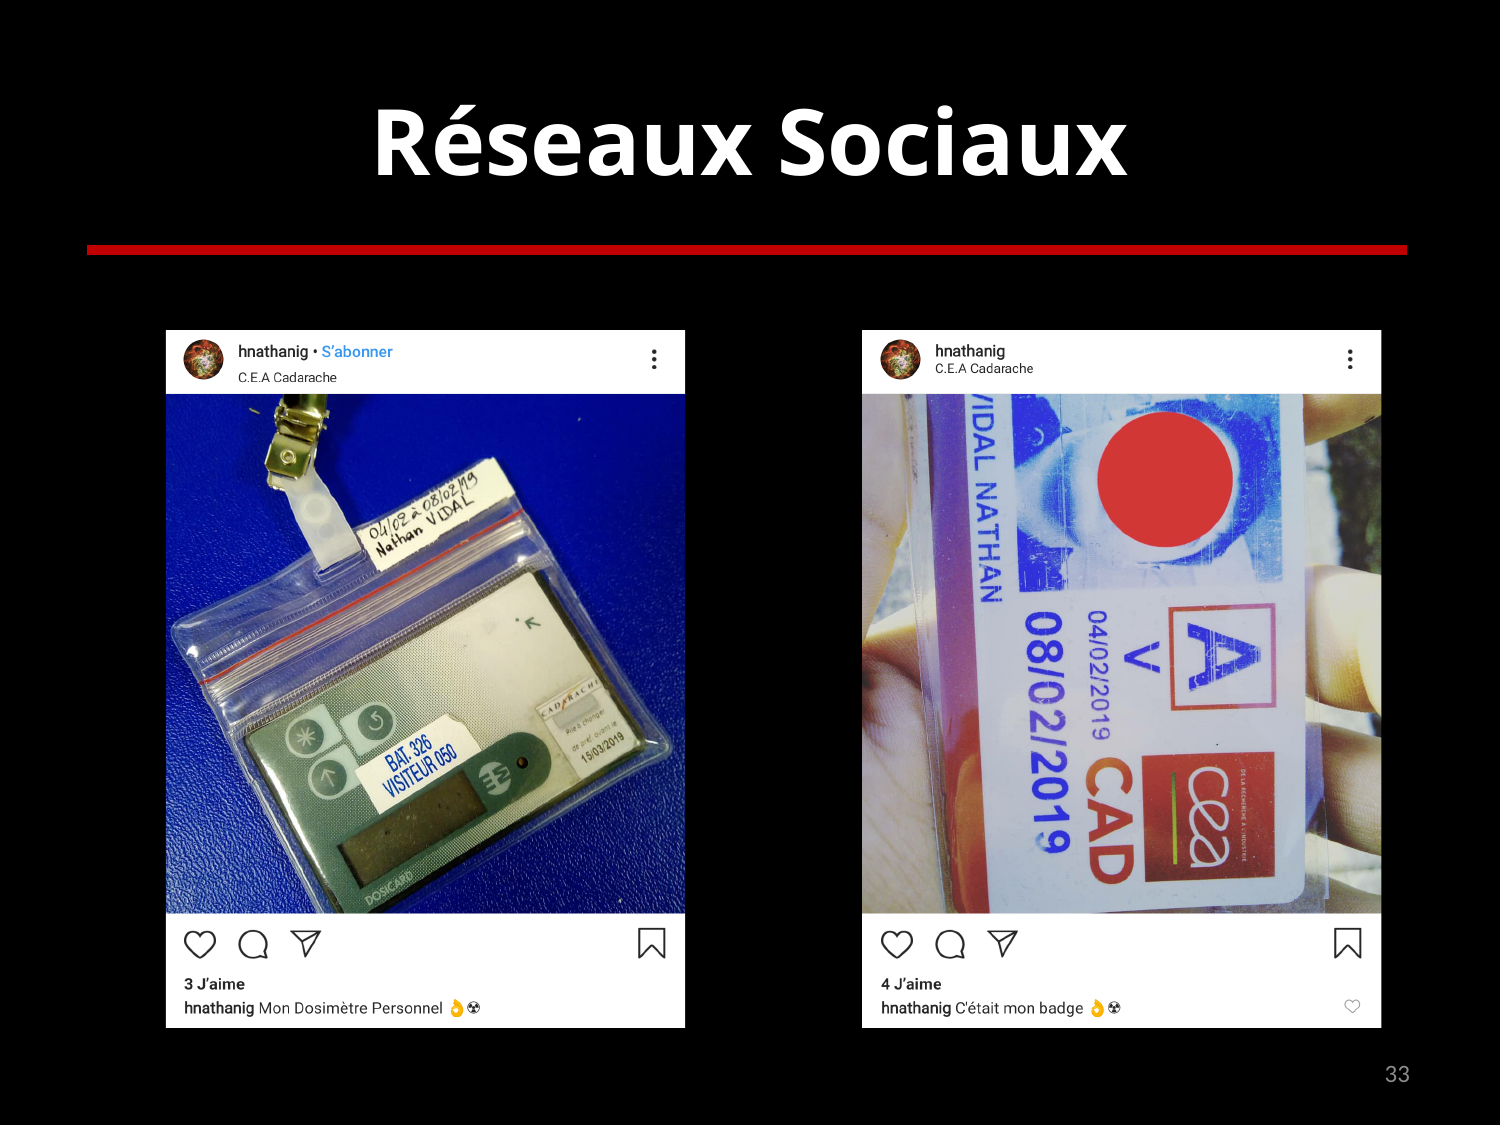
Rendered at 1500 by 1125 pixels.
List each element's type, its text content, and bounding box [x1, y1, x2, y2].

picture [862, 330, 1382, 1028]
picture [165, 330, 686, 1028]
slide_number <numéro> [1074, 1042, 1425, 1103]
title Réseaux Sociaux [75, 45, 1425, 233]
